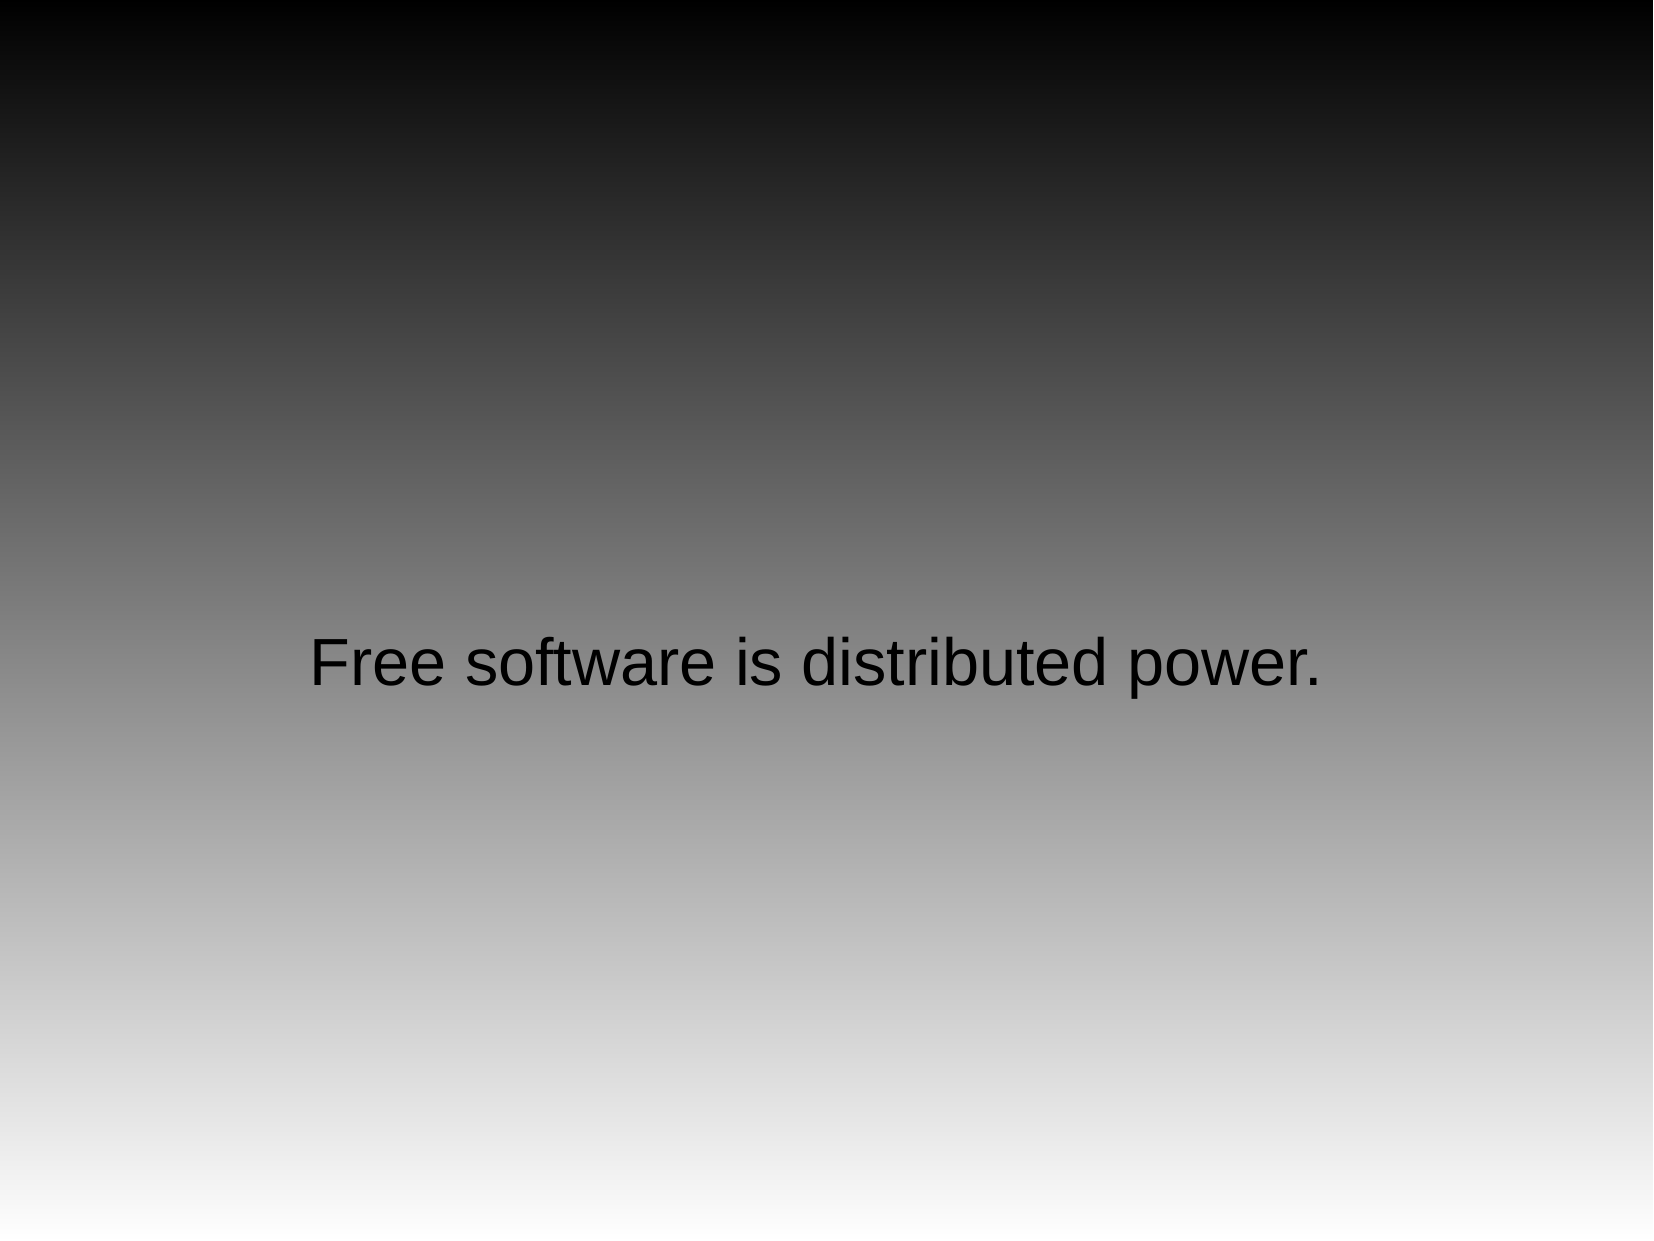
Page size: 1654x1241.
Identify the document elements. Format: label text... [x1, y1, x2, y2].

subtitle Free software is distributed power. [82, 290, 1571, 1109]
